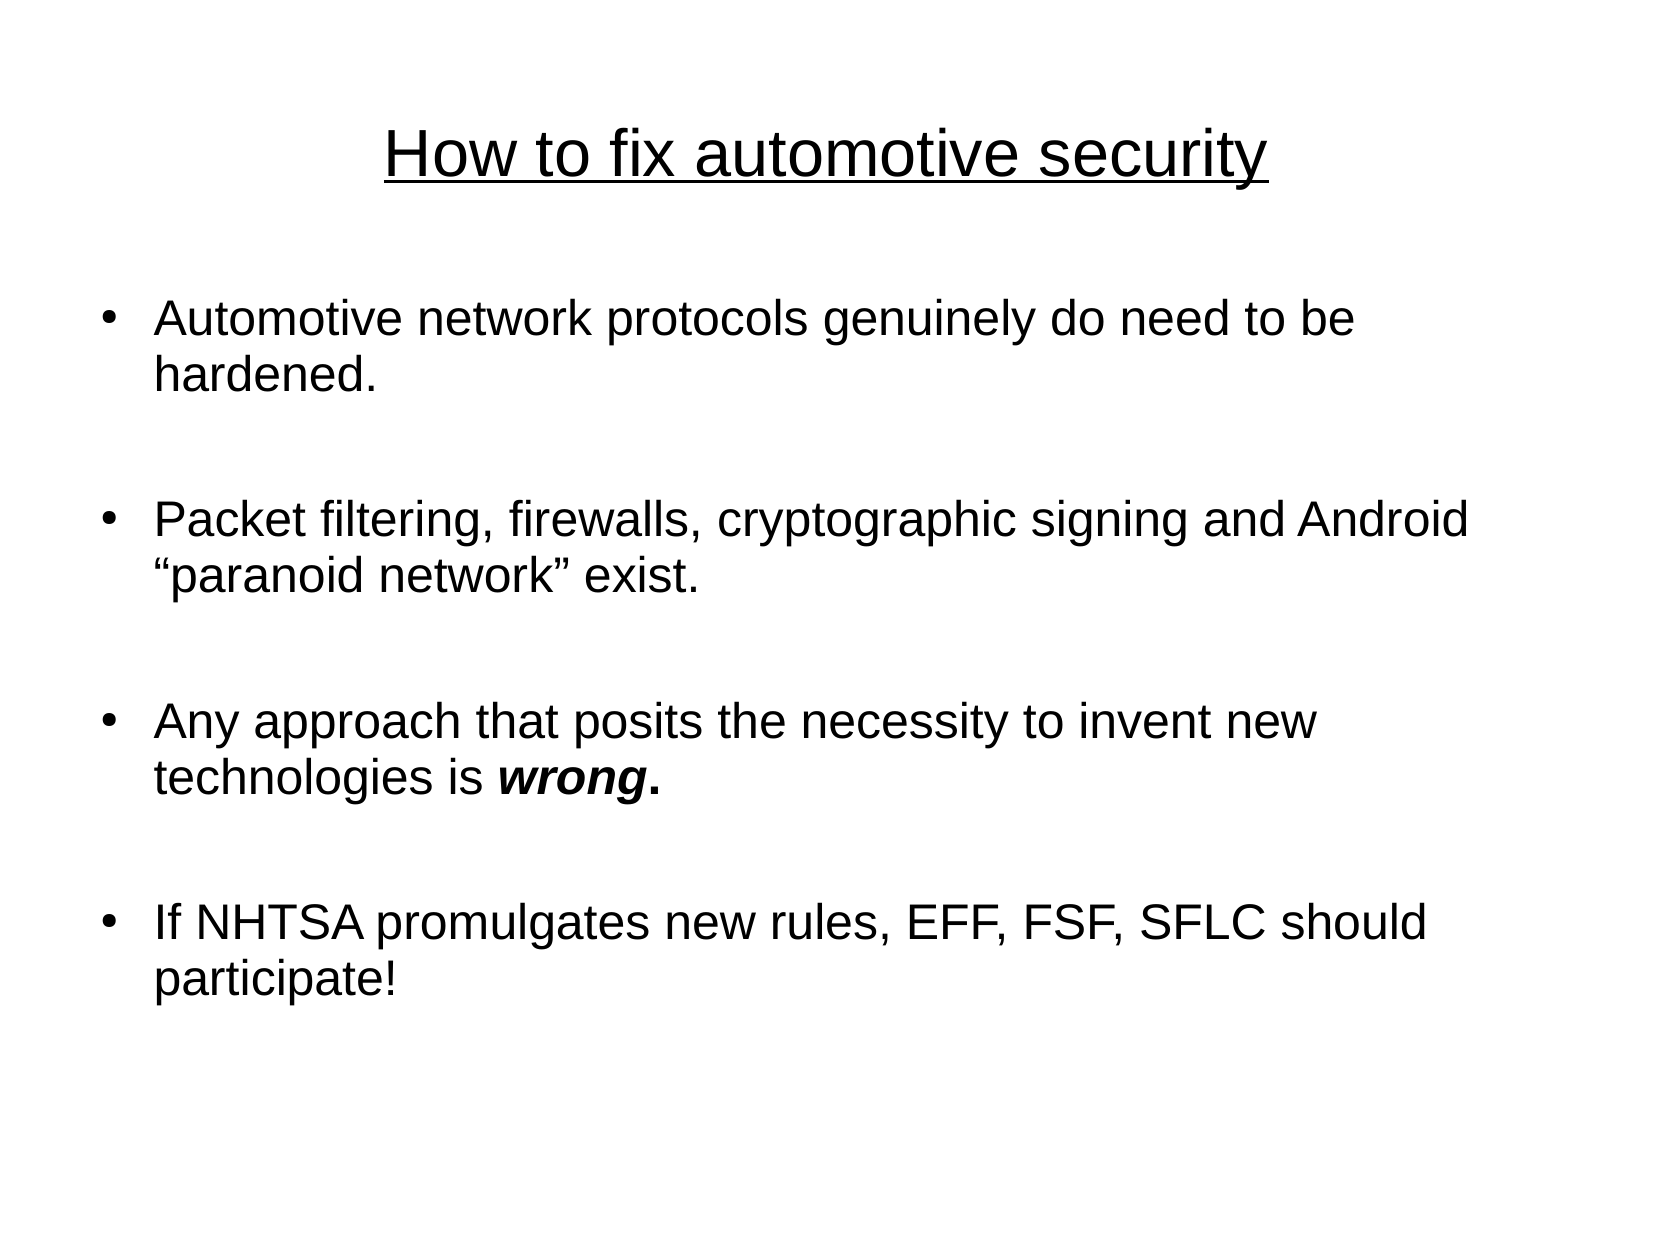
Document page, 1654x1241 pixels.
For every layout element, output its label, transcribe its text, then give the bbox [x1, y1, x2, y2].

title How to fix automotive security [82, 49, 1571, 257]
list Automotive network protocols genuinely do need to be hardened. Packet filtering, firewalls, cryptographic signing and Android “paranoid network” exist. Any approach that posits the necessity to invent new technologies is wrong. If NHTSA promulgates new rules, EFF, FSF, SFLC should participate! [82, 290, 1571, 1109]
